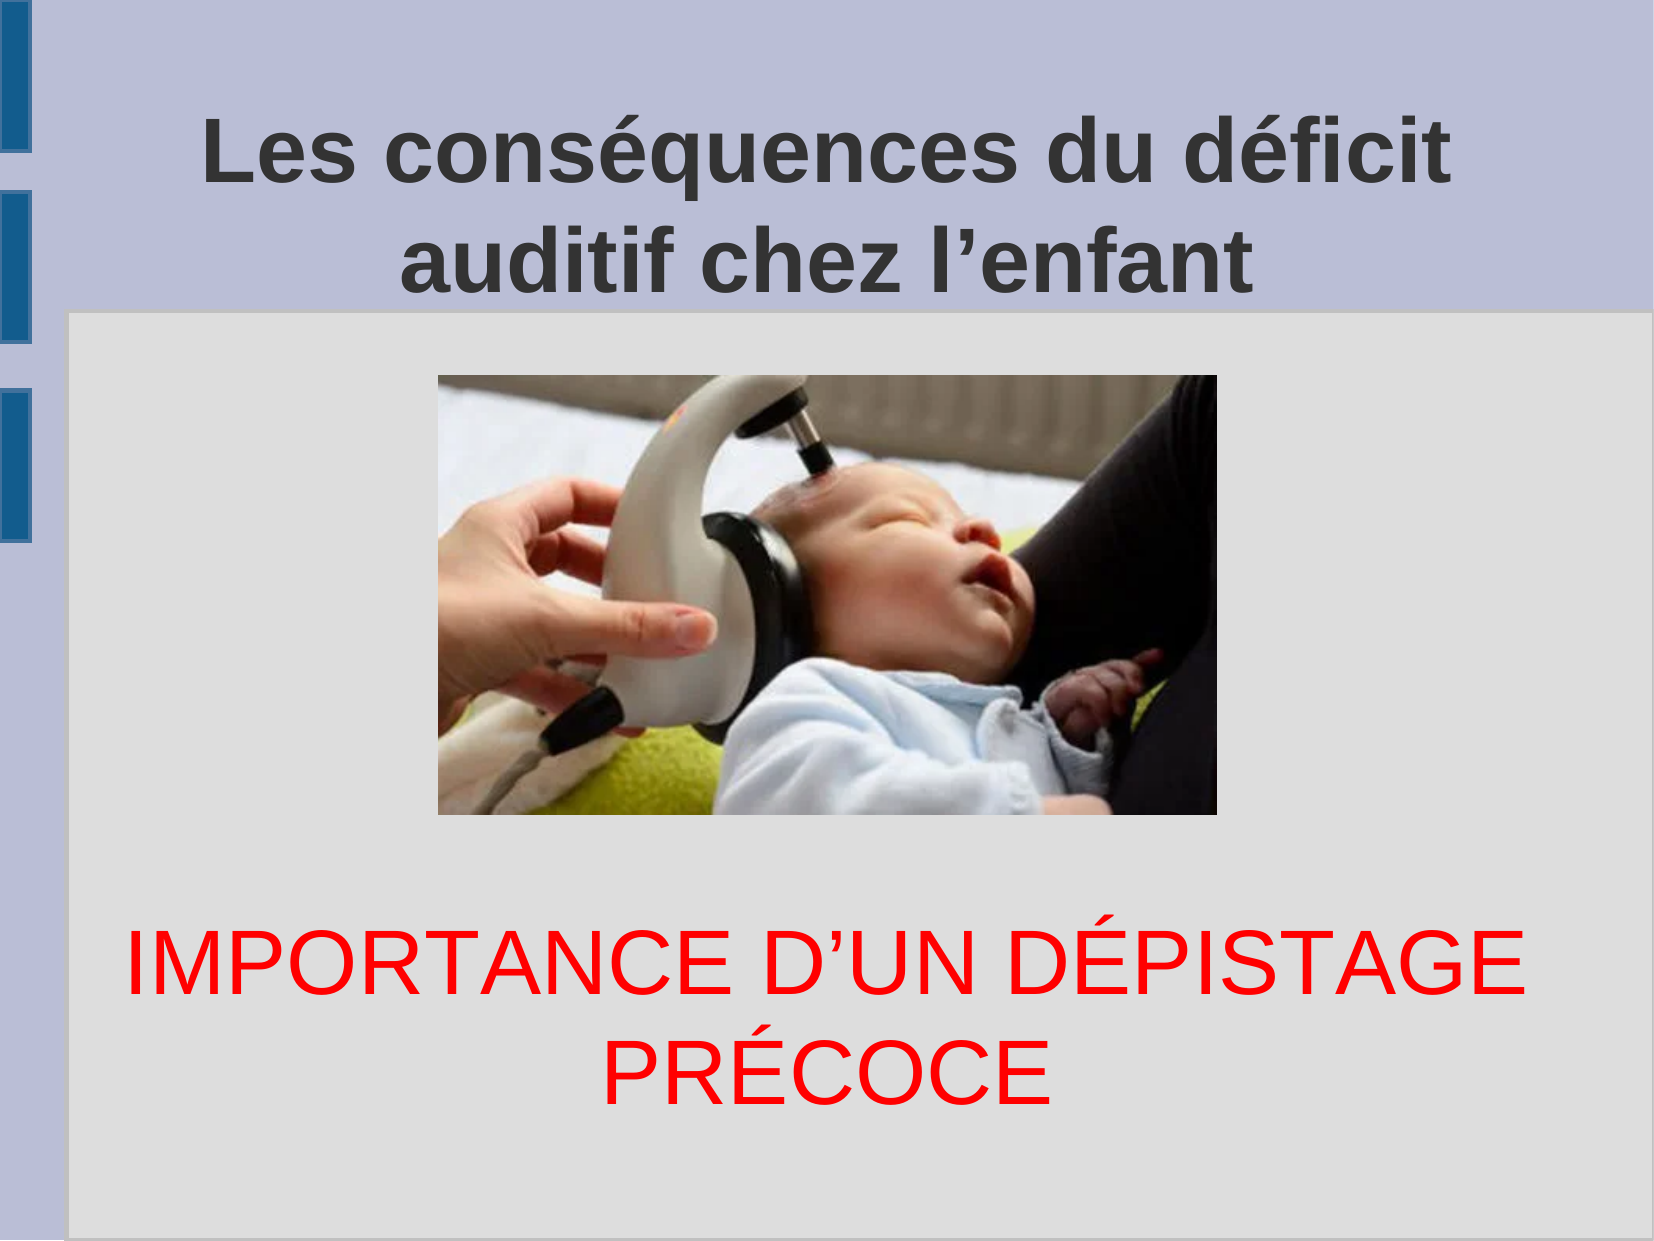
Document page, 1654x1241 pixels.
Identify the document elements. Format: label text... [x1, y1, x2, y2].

title Les conséquences du déficit auditif chez l’enfant [121, 91, 1534, 299]
list IMPORTANCE D’UN DÉPISTAGE PRÉCOCE [121, 344, 1534, 1127]
picture [438, 375, 1217, 815]
